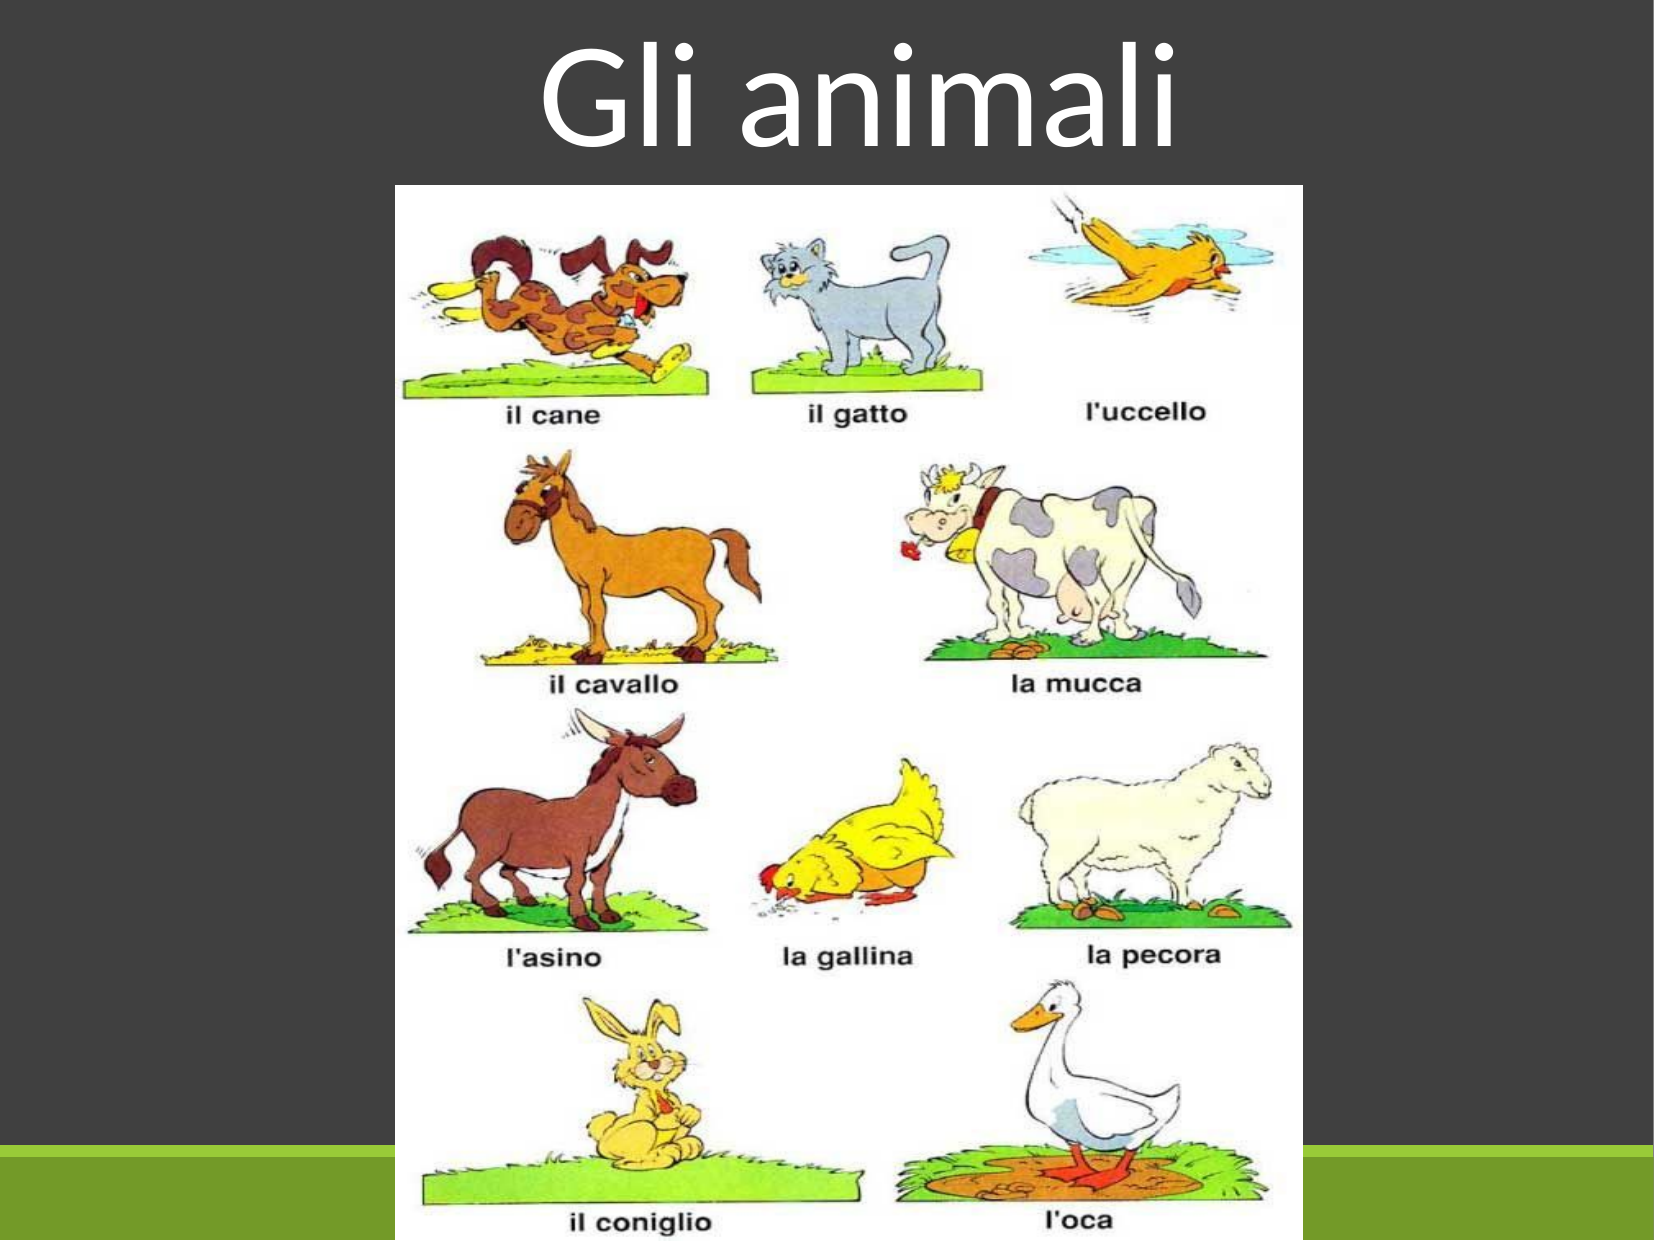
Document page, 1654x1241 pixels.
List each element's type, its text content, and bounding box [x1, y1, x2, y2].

picture [395, 185, 1303, 1241]
text_box Gli animali [523, 0, 1204, 186]
